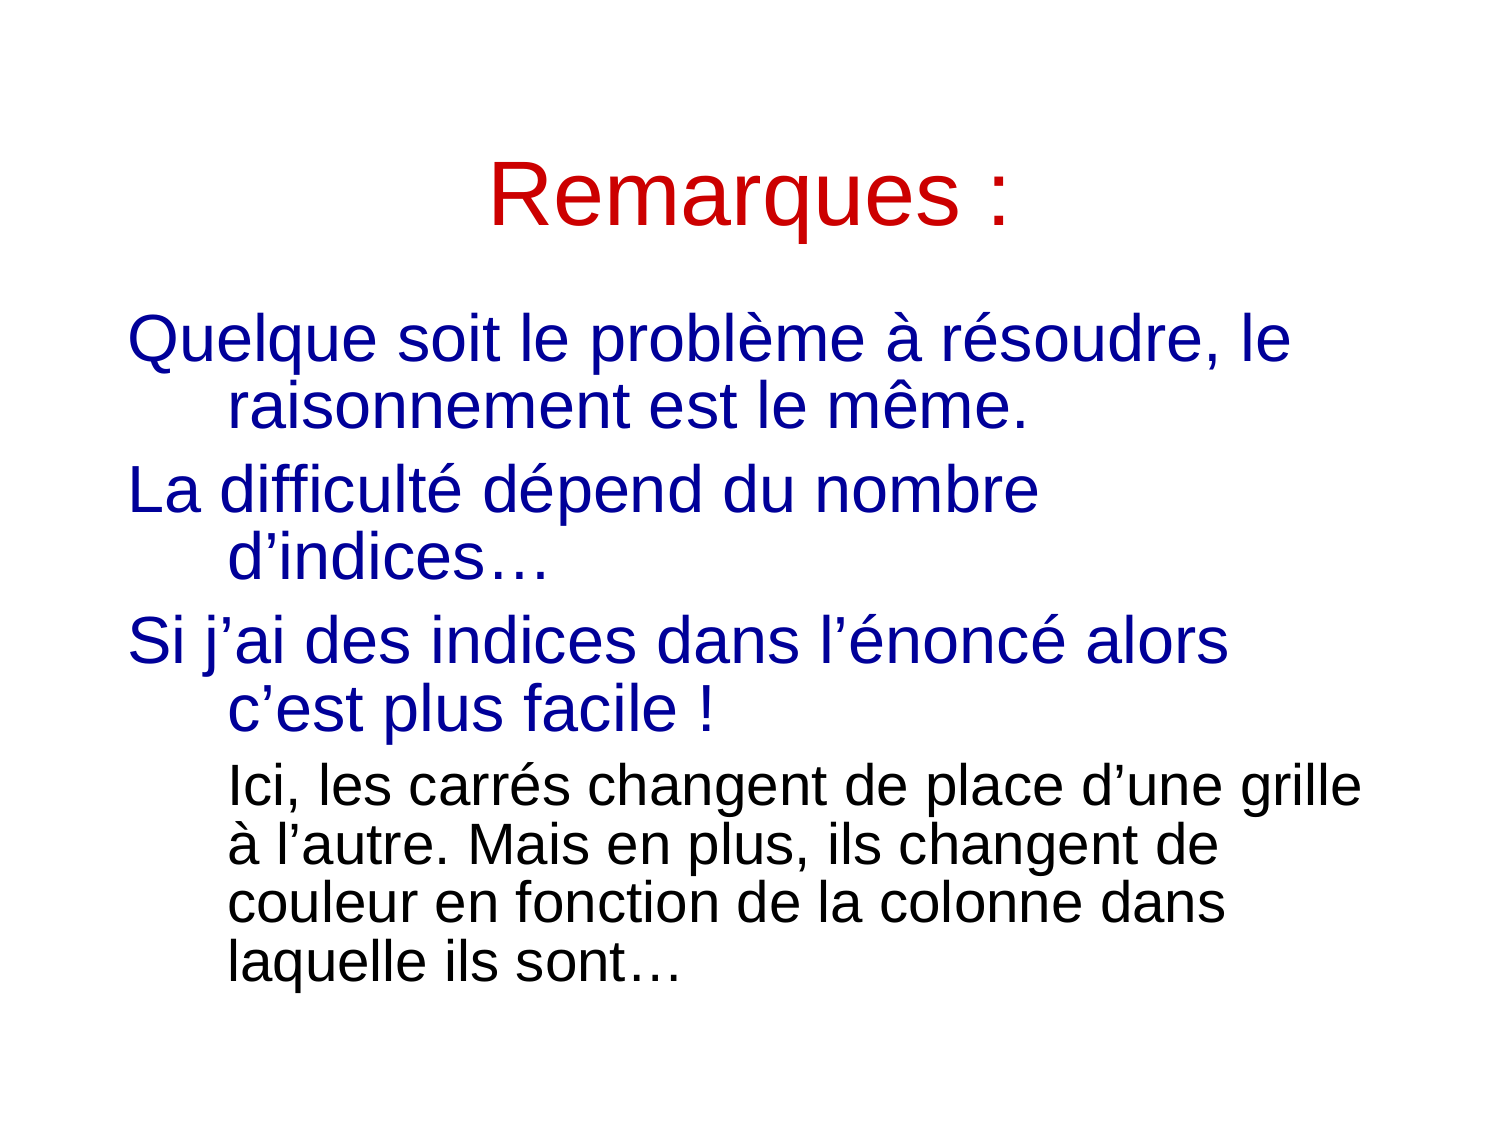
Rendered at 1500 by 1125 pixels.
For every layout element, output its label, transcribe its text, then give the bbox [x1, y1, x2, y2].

title Remarques : [112, 99, 1388, 288]
list Quelque soit le problème à résoudre, le raisonnement est le même. La difficulté dépend du nombre d’indices… Si j’ai des indices dans l’énoncé alors c’est plus facile ! Ici, les carrés changent de place d’une grille à l’autre. Mais en plus, ils changent de couleur en fonction de la colonne dans laquelle ils sont… [112, 299, 1388, 1081]
